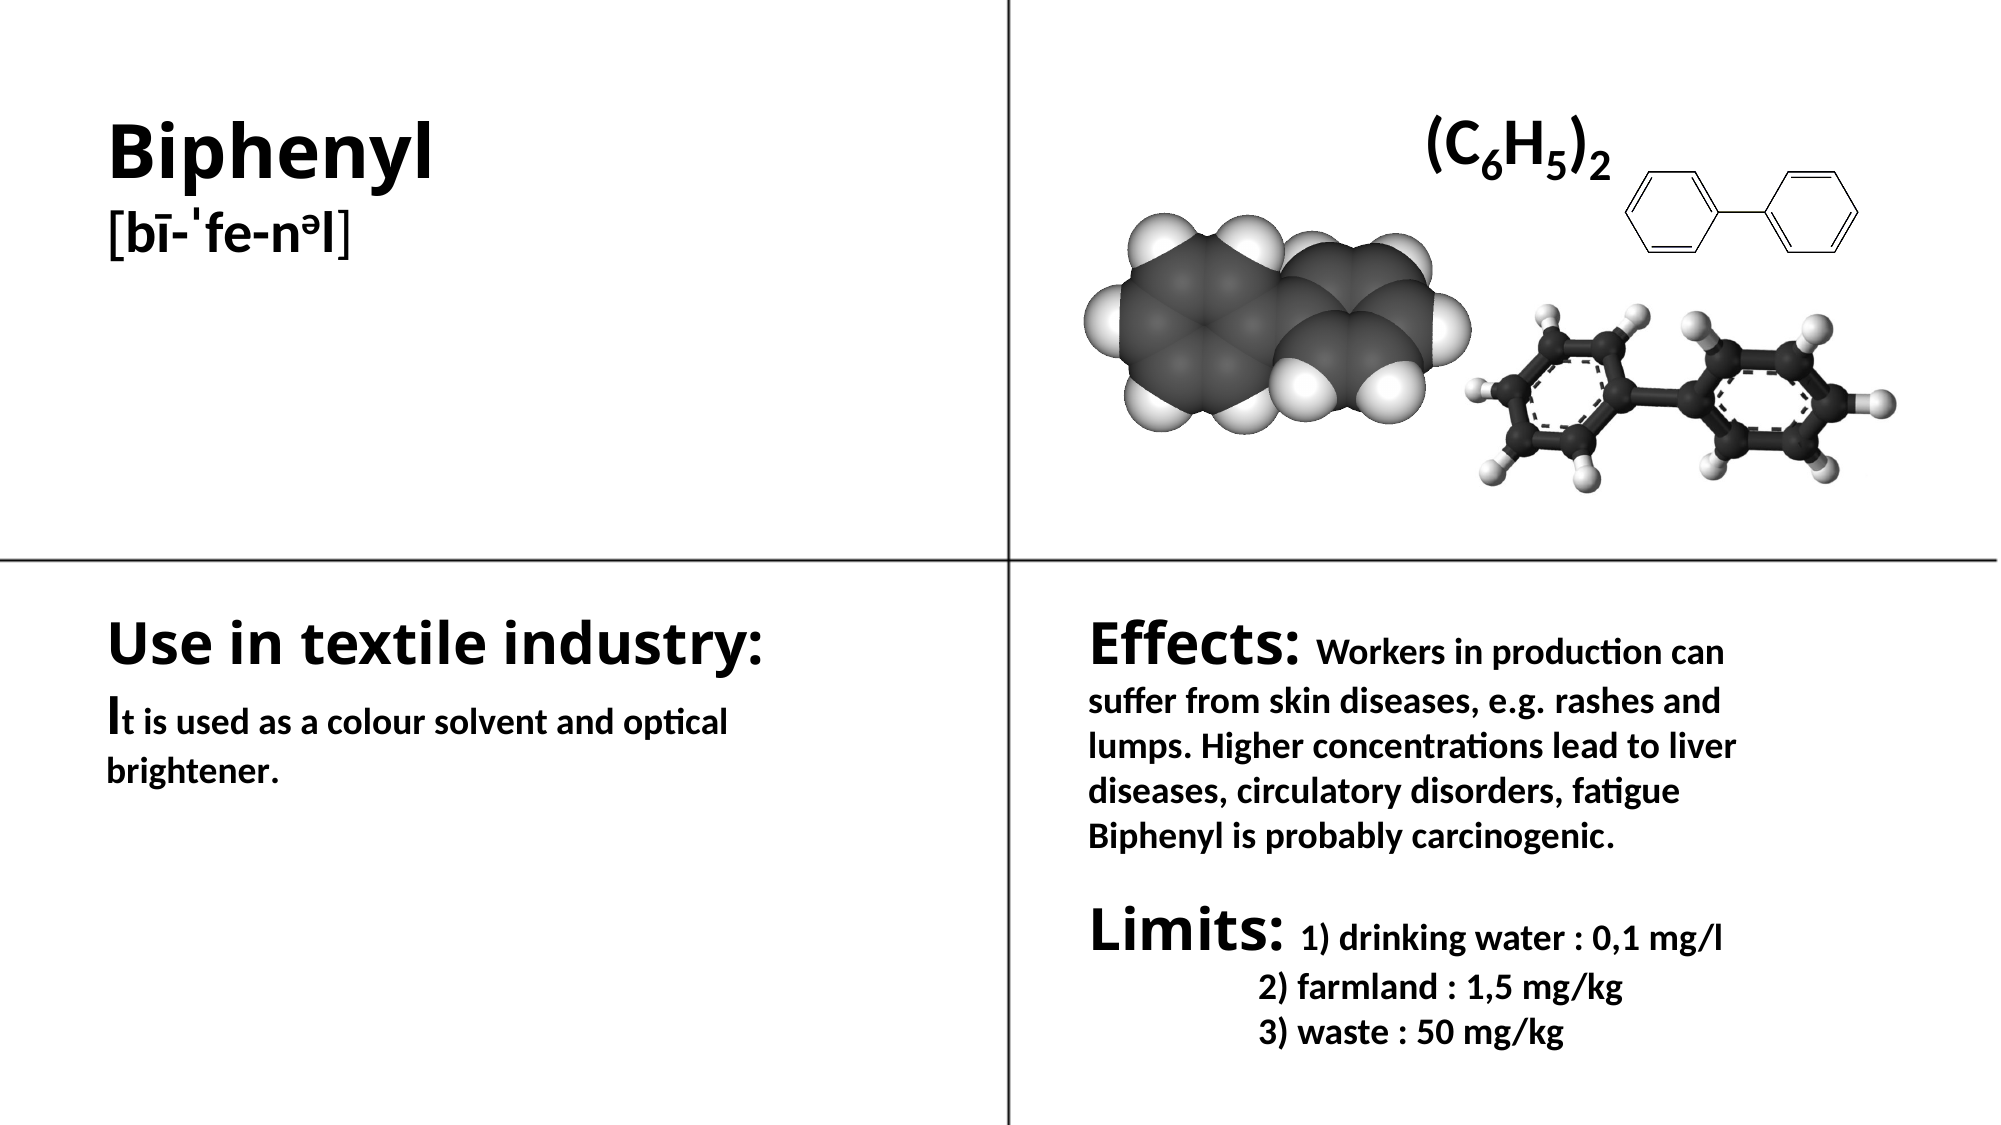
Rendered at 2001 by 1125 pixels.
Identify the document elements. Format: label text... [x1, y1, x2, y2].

text_box Limits: 1) drinking water : 0,1 mg/l 2) farmland : 1,5 mg/kg 3) waste : 50 mg/kg [1073, 884, 1840, 1125]
text_box Effects: Workers in production can suffer from skin diseases, e.g. rashes and lumps. Higher concentrations lead to liver diseases, circulatory disorders, fatigue Biphenyl is probably carcinogenic. [1073, 598, 1814, 884]
text_box Biphenyl [bī-ˈfe-nəl] [91, 96, 927, 365]
text_box (C6H5)2 [1409, 90, 1868, 186]
text_box Use in textile industry: It is used as a colour solvent and optical brightener. [91, 598, 887, 943]
picture [0, 0, 2000, 1125]
